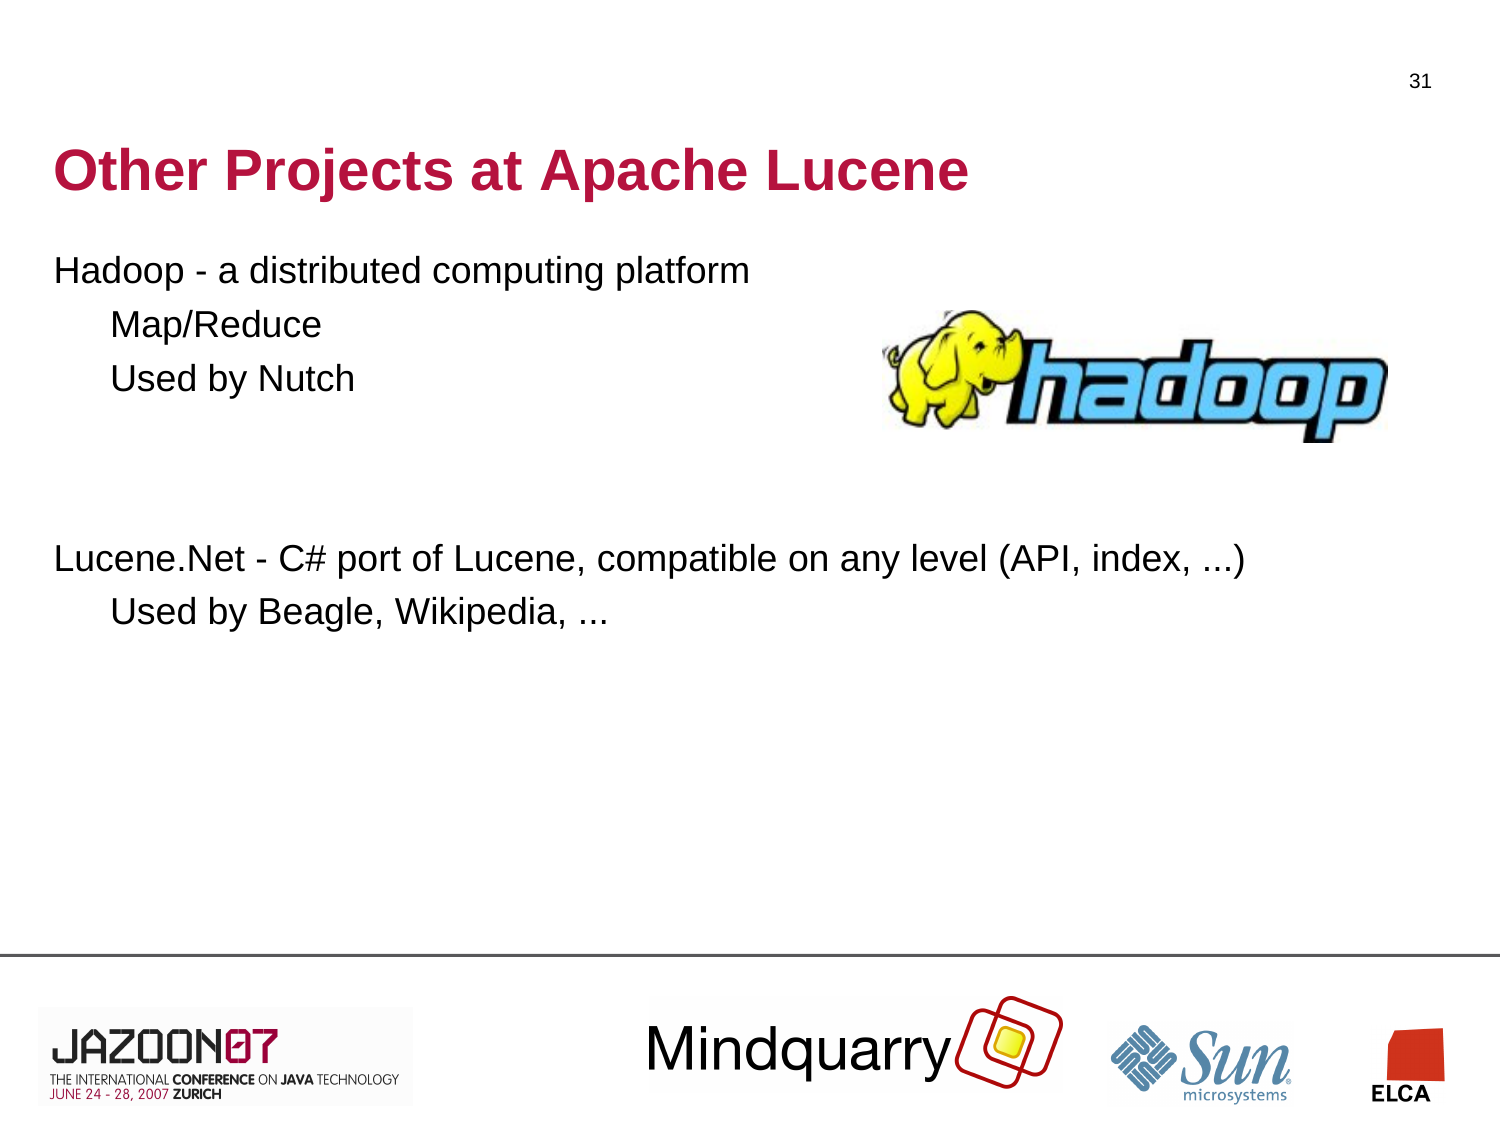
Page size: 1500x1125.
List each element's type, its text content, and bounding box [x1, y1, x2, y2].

picture [38, 1007, 413, 1106]
list Hadoop - a distributed computing platform Map/Reduce Used by Nutch Lucene.Net - C# port of Lucene, compatible on any level (API, index, ...) Used by Beagle, Wikipedia, ... [53, 249, 1451, 953]
picture [882, 310, 1388, 443]
picture [1107, 1021, 1294, 1107]
title Other Projects at Apache Lucene [53, 119, 1447, 231]
picture [649, 996, 1063, 1093]
picture [1370, 1025, 1446, 1105]
